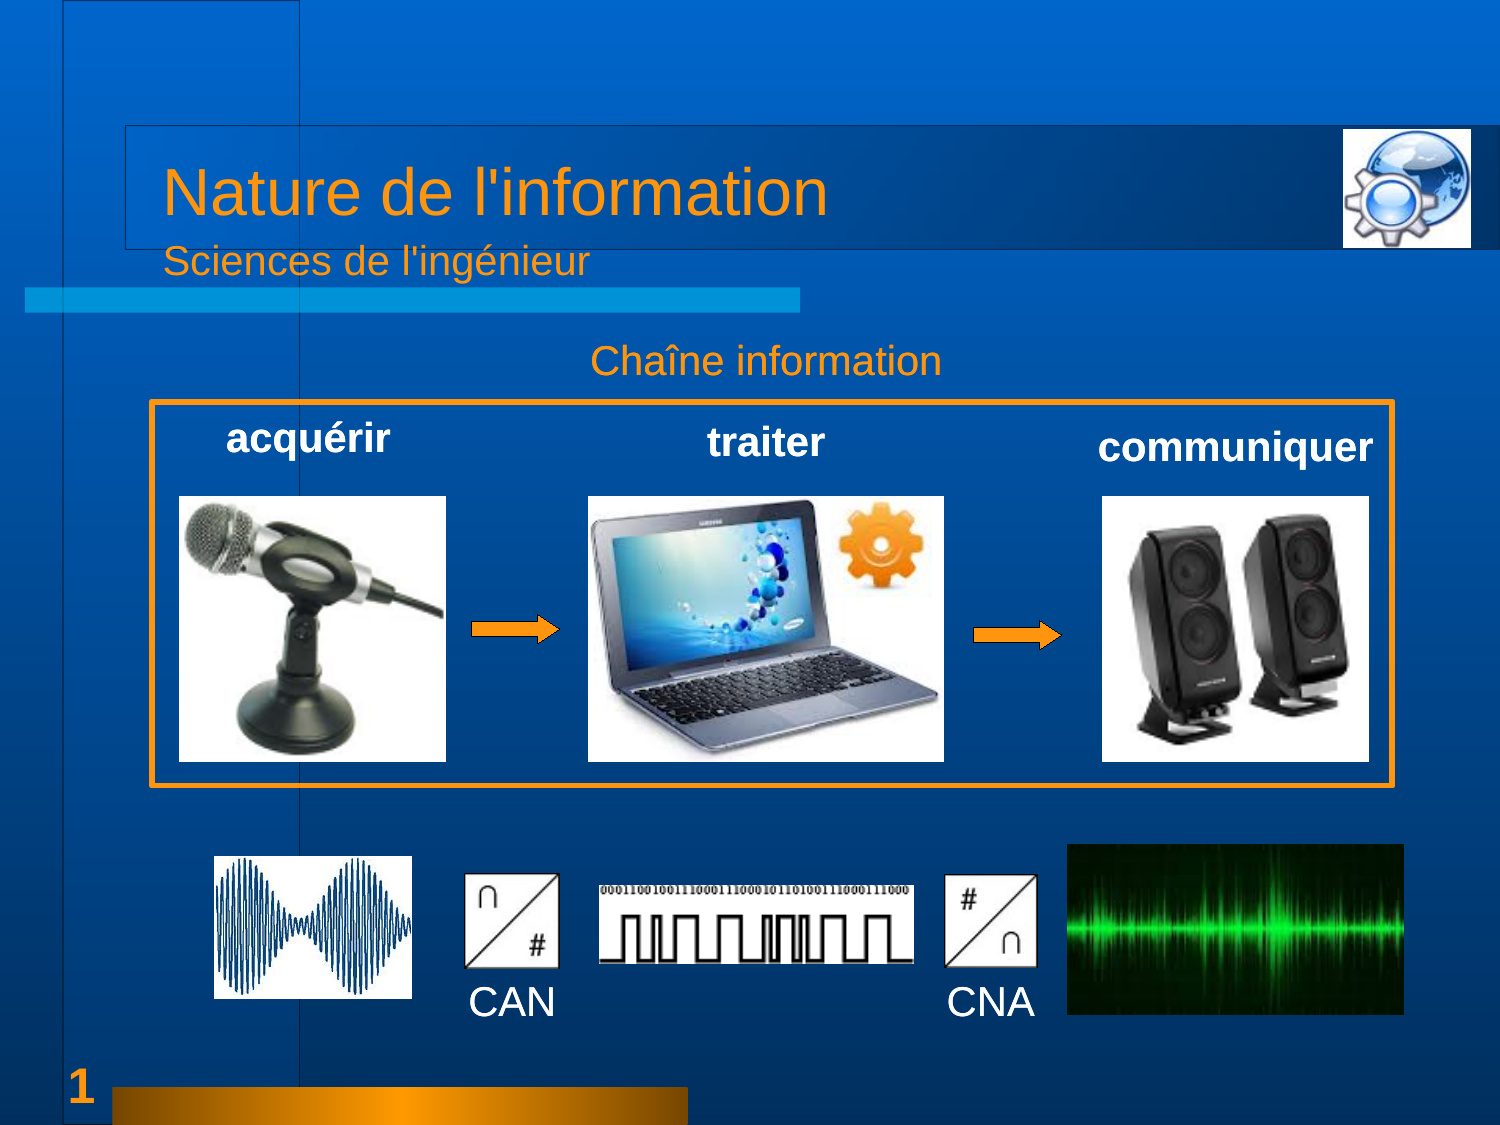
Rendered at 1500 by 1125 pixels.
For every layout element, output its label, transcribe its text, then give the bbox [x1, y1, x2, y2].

picture [944, 874, 1038, 968]
text_box communiquer [1395, 416, 1399, 480]
text_box [973, 620, 1062, 650]
picture [464, 873, 560, 969]
picture [1343, 129, 1471, 248]
text_box acquérir [175, 407, 442, 470]
picture [214, 856, 412, 999]
picture [1067, 844, 1404, 1015]
text_box Chaîne information [441, 330, 1092, 393]
text_box CNA [931, 971, 1050, 1034]
text_box traiter [589, 410, 944, 474]
picture [588, 496, 944, 762]
text_box CAN [453, 971, 572, 1034]
picture [599, 885, 914, 965]
picture [179, 496, 446, 762]
text_box communiquer [1073, 416, 1389, 480]
picture [1102, 496, 1369, 762]
text_box [471, 614, 560, 644]
